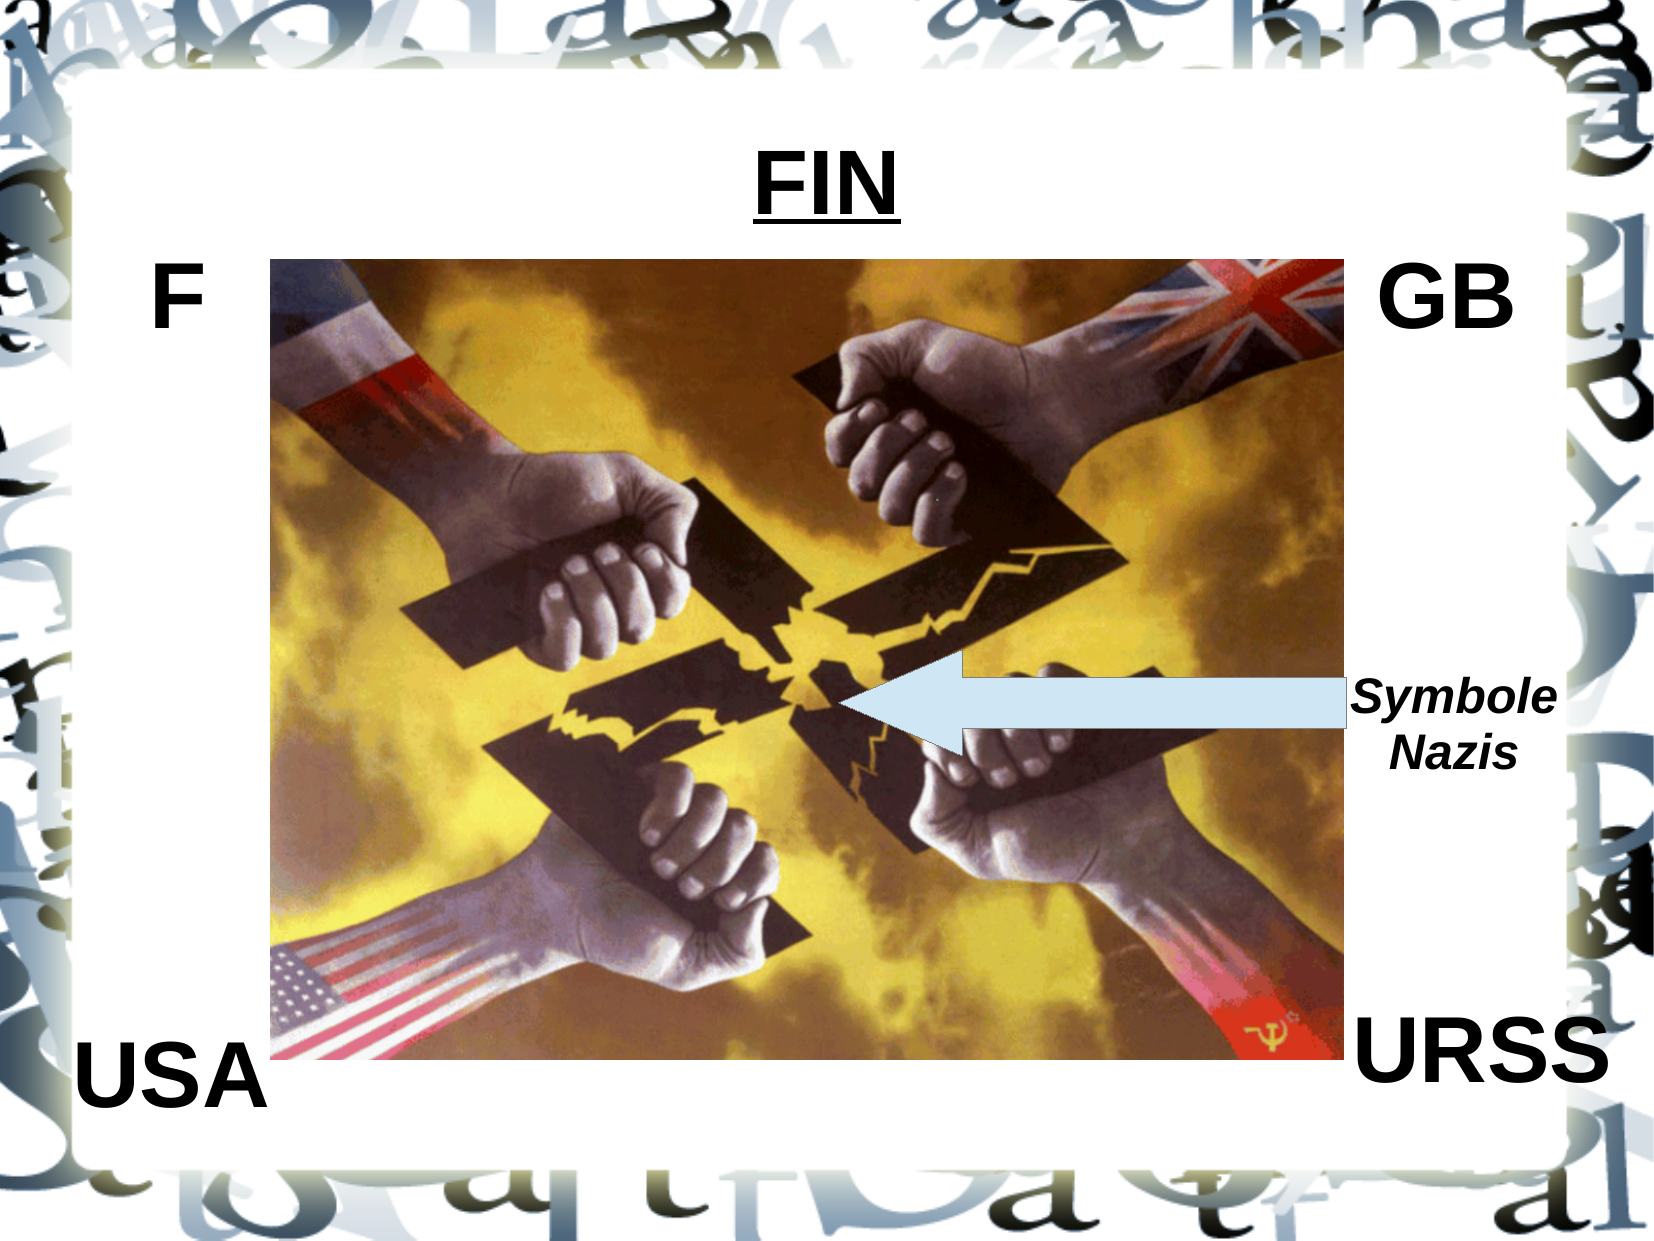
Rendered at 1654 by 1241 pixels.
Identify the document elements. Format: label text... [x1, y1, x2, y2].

picture [0, 0, 1654, 1241]
text_box Symbole Nazis [1333, 661, 1575, 791]
text_box USA [47, 1015, 296, 1240]
text_box [838, 649, 1333, 756]
text_box GB [1334, 236, 1560, 356]
text_box URSS [1334, 990, 1630, 1111]
title FIN [82, 78, 1571, 287]
text_box F [82, 236, 274, 356]
